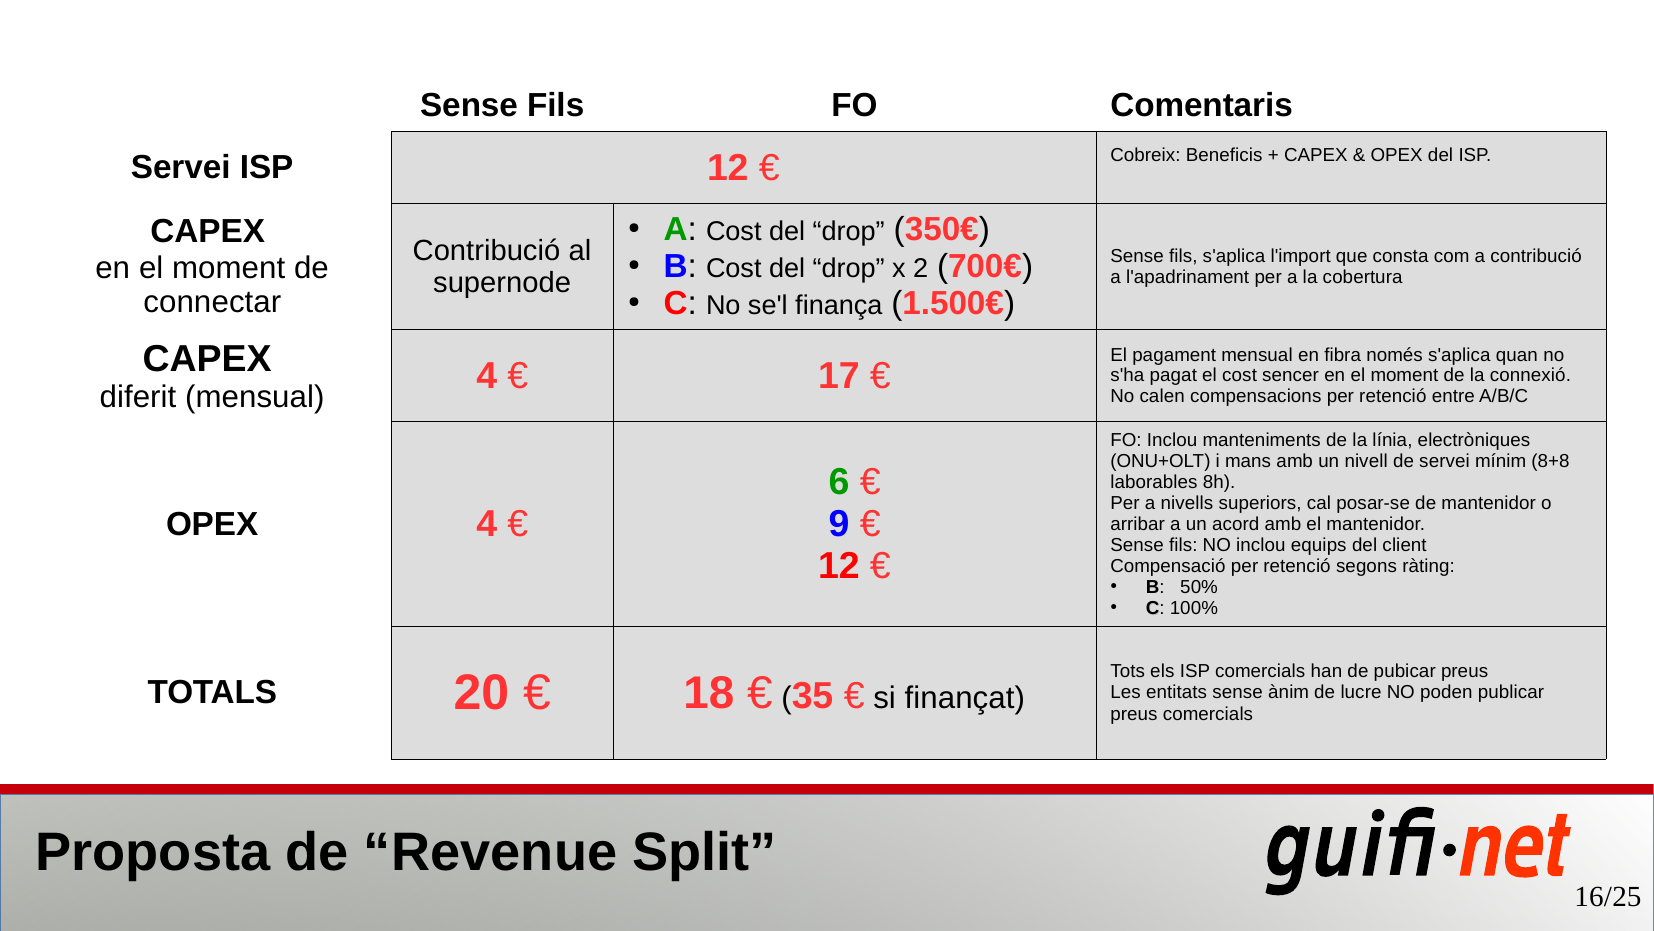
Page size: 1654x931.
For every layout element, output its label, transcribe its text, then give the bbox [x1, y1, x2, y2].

table_cell 17 € [614, 330, 1096, 421]
table_cell A: Cost del “drop” (350€) B: Cost del “drop” x 2 (700€) C: No se'l finança (1.500€) [614, 204, 1096, 329]
table_cell FO: Inclou manteniments de la línia, electròniques (ONU+OLT) i mans amb un nivell de servei mínim (8+8 laborables 8h). Per a nivells superiors, cal posar-se de mantenidor o arribar a un acord amb el mantenidor. Sense fils: NO inclou equips del client Compensació per retenció segons ràting: B: 50% C: 100% [1097, 422, 1606, 626]
table_header Comentaris [1096, 79, 1606, 131]
table_cell 4 € [392, 422, 613, 626]
table_cell 18 € (35 € si finançat) [614, 627, 1096, 759]
table_cell Contribució al supernode [392, 204, 613, 329]
table_header FO [613, 79, 1096, 131]
table_cell Tots els ISP comercials han de pubicar preus Les entitats sense ànim de lucre NO poden publicar preus comercials [1097, 627, 1606, 759]
table_cell 4 € [392, 330, 613, 421]
table_cell 12 € [392, 132, 1096, 203]
table_cell CAPEX en el moment de connectar [34, 203, 391, 329]
table_cell Cobreix: Beneficis + CAPEX & OPEX del ISP. [1097, 132, 1606, 203]
table_cell 6 € 9 € 12 € [614, 422, 1096, 626]
table_cell CAPEX diferit (mensual) [34, 329, 391, 422]
table_cell TOTALS [34, 626, 391, 759]
title Proposta de “Revenue Split” [35, 804, 1182, 898]
table_cell El pagament mensual en fibra només s'aplica quan no s'ha pagat el cost sencer en el moment de la connexió. No calen compensacions per retenció entre A/B/C [1097, 330, 1606, 421]
table_cell Servei ISP [34, 131, 391, 203]
table_header [34, 79, 391, 131]
table_cell OPEX [34, 422, 391, 626]
table_cell Sense fils, s'aplica l'import que consta com a contribució a l'apadrinament per a la cobertura [1097, 204, 1606, 329]
table_header Sense Fils [391, 79, 613, 131]
table_cell 20 € [392, 627, 613, 759]
